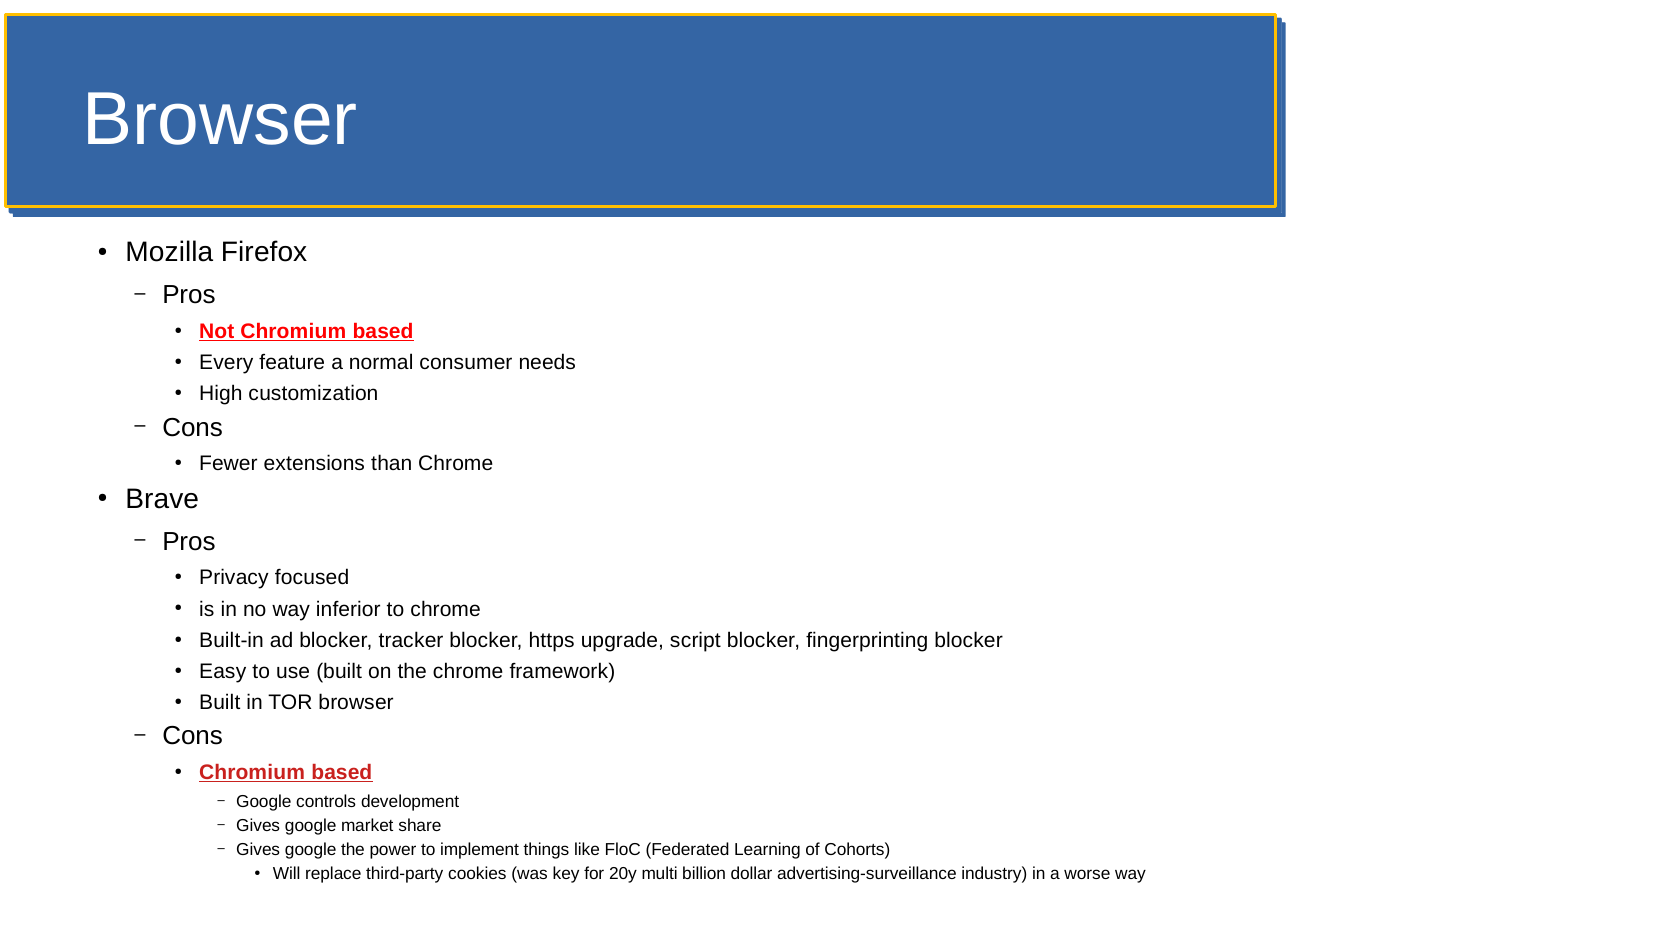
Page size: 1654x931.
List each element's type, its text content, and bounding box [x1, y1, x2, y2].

title Browser [82, 44, 1235, 192]
list Mozilla Firefox Pros Not Chromium based Every feature a normal consumer needs High customization Cons Fewer extensions than Chrome Brave Pros Privacy focused is in no way inferior to chrome Built-in ad blocker, tracker blocker, https upgrade, script blocker, fingerprinting blocker Easy to use (built on the chrome framework) Built in TOR browser Cons Chromium based Google controls development Gives google market share Gives google the power to implement things like FloC (Federated Learning of Cohorts) Will replace third-party cookies (was key for 20y multi billion dollar advertising-surveillance industry) in a worse way [88, 236, 1565, 886]
